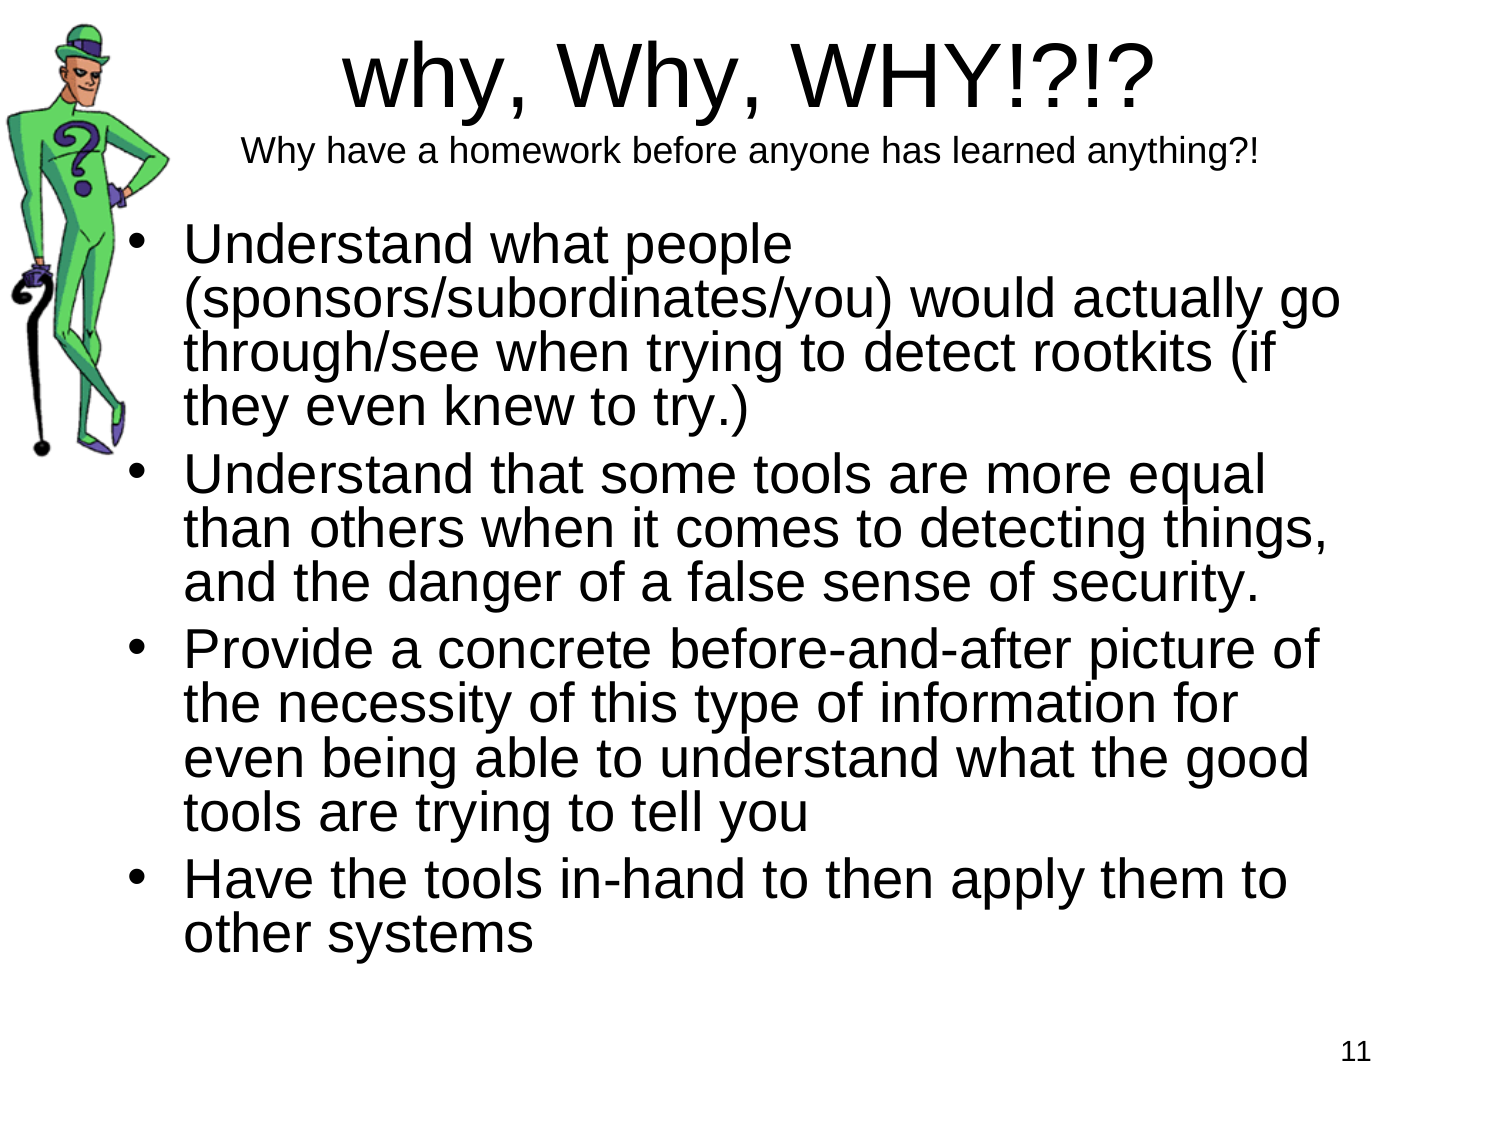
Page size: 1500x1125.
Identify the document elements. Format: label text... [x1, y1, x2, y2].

text_box <number> [1074, 1025, 1388, 1101]
list Understand what people (sponsors/subordinates/you) would actually go through/see when trying to detect rootkits (if they even knew to try.) Understand that some tools are more equal than others when it comes to detecting things, and the danger of a false sense of security. Provide a concrete before-and-after picture of the necessity of this type of information for even being able to understand what the good tools are trying to tell you Have the tools in-hand to then apply them to other systems [112, 212, 1388, 1000]
picture [0, 188, 191, 475]
title why, Why, WHY!?!? Why have a homework before anyone has learned anything?! [0, 0, 1500, 188]
